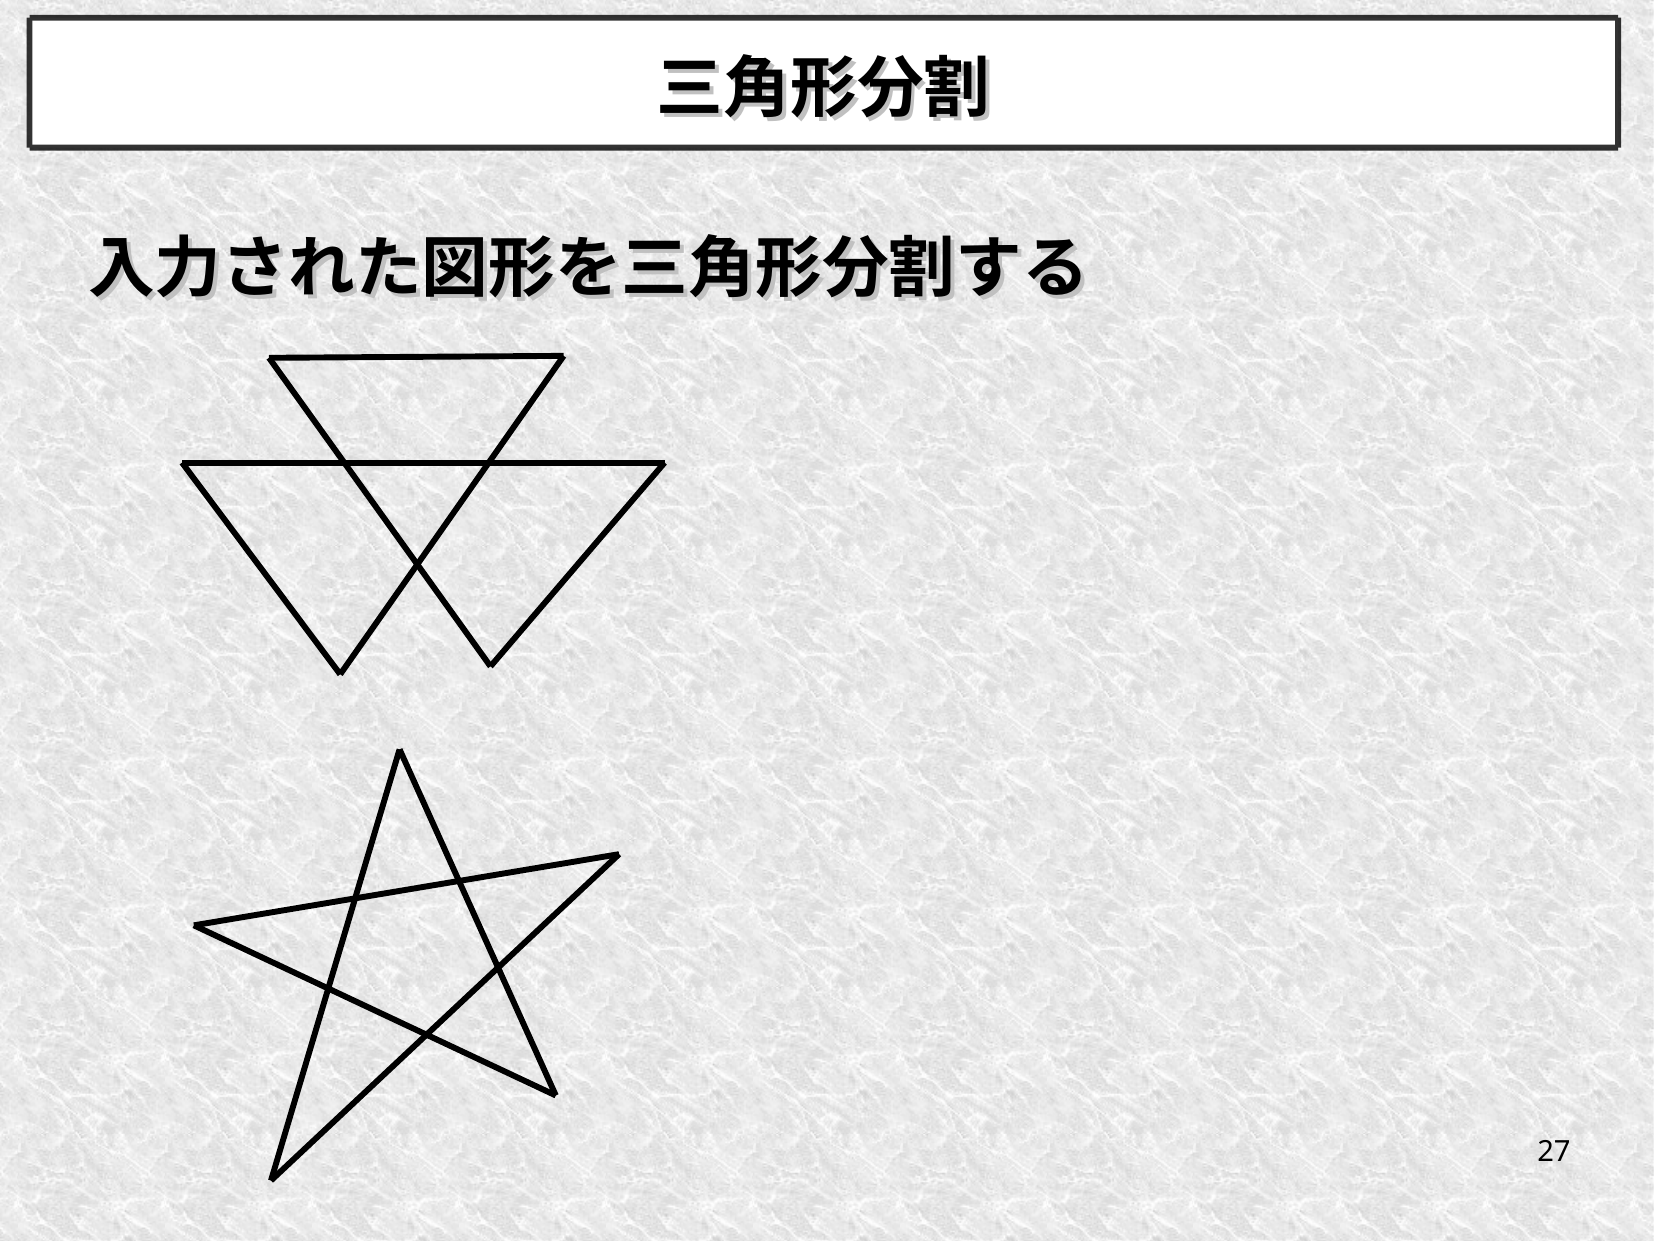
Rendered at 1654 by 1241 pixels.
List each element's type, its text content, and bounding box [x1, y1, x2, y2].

text_box 三角形分割 [29, 17, 1619, 148]
text_box 入力された図形を三角形分割する [73, 206, 1187, 302]
picture [0, 0, 1654, 1241]
